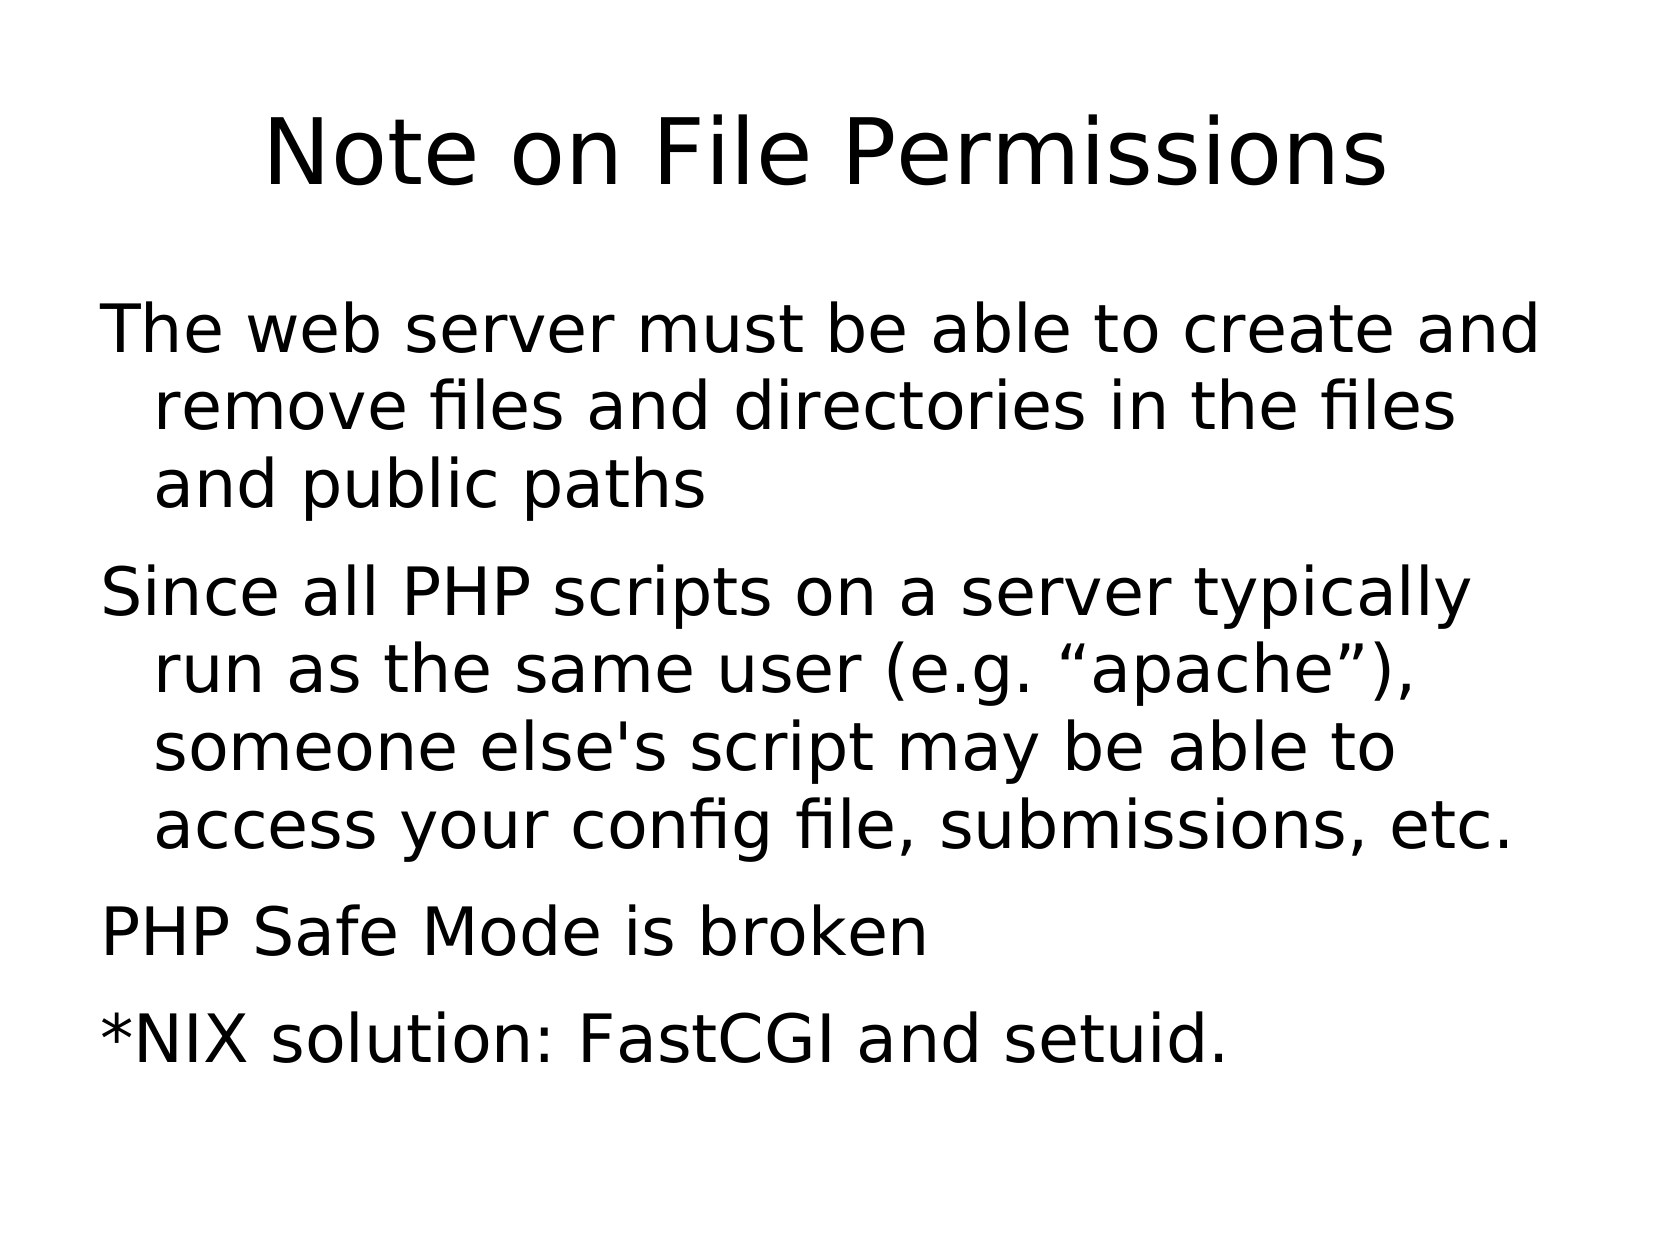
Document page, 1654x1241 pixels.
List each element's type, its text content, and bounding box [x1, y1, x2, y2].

title Note on File Permissions [82, 56, 1571, 250]
list The web server must be able to create and remove files and directories in the files and public paths Since all PHP scripts on a server typically run as the same user (e.g. “apache”), someone else's script may be able to access your config file, submissions, etc. PHP Safe Mode is broken *NIX solution: FastCGI and setuid. [82, 290, 1571, 1094]
